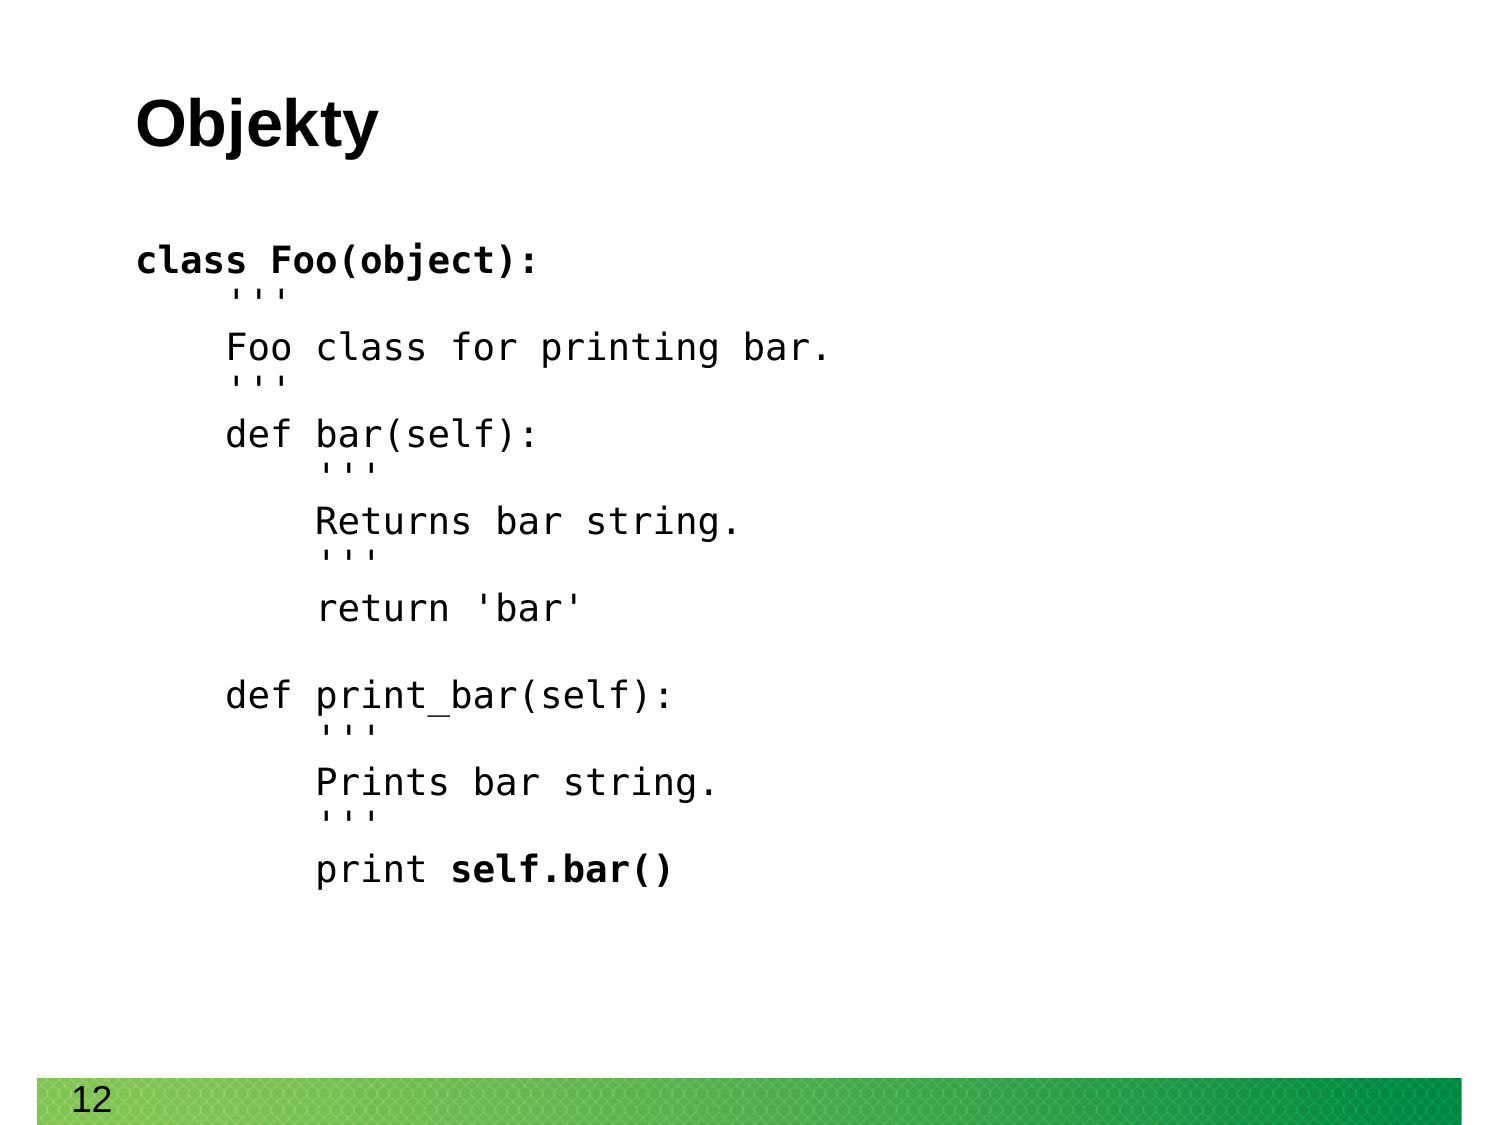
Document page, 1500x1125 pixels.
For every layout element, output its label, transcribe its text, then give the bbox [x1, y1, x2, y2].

title Objekty [135, 41, 1372, 204]
picture [36, 1078, 1462, 1125]
list class Foo(object): ''' Foo class for printing bar. ''' def bar(self): ''' Returns bar string. ''' return 'bar' def print_bar(self): ''' Prints bar string. ''' print self.bar() [135, 238, 1372, 982]
